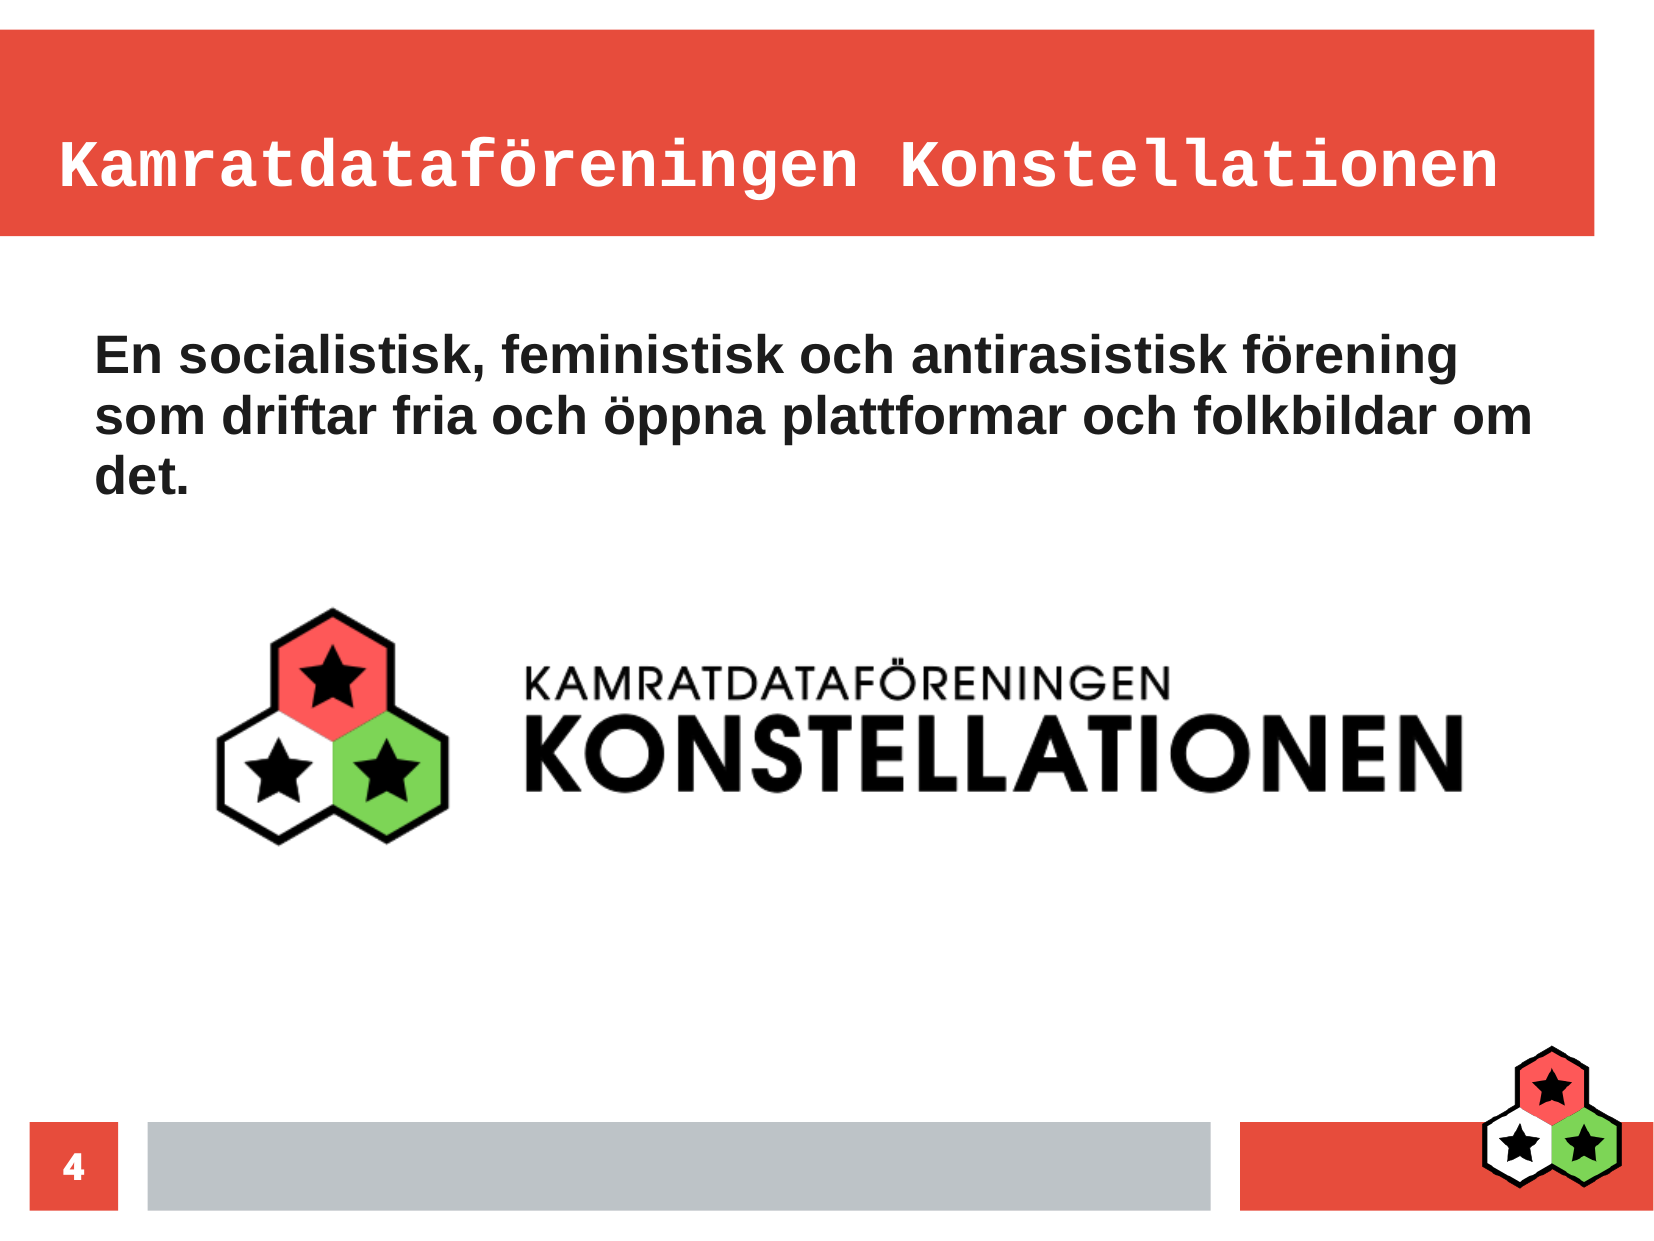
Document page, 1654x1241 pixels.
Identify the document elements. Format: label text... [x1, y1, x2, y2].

picture [1463, 1028, 1640, 1205]
picture [175, 579, 1504, 876]
list En socialistisk, feministisk och antirasistisk förening som driftar fria och öppna plattformar och folkbildar om det. [59, 324, 1565, 1093]
title Kamratdataföreningen Konstellationen [59, 59, 1595, 207]
